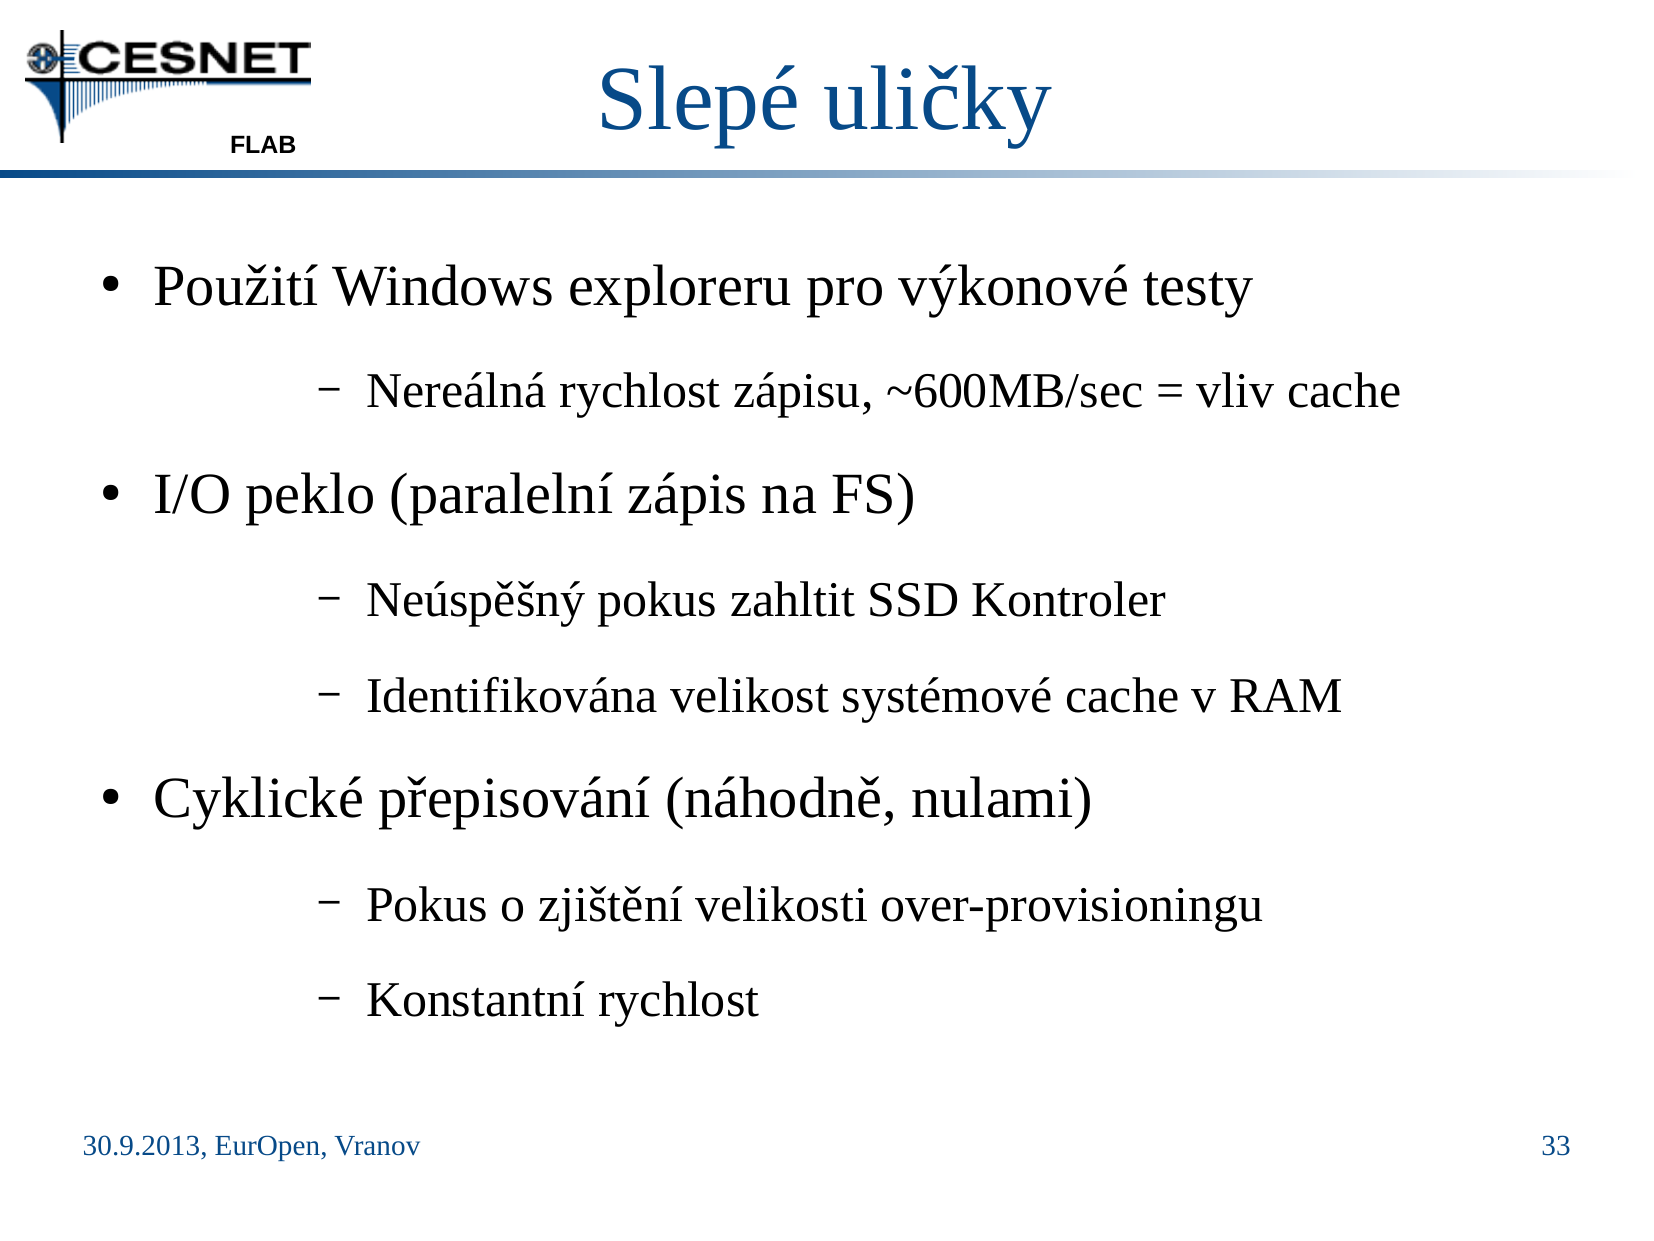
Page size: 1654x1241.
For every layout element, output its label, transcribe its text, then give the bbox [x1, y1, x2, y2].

list Použití Windows exploreru pro výkonové testy Nereálná rychlost zápisu, ~600MB/sec = vliv cache I/O peklo (paralelní zápis na FS) Neúspěšný pokus zahltit SSD Kontroler Identifikována velikost systémové cache v RAM Cyklické přepisování (náhodně, nulami) Pokus o zjištění velikosti over-provisioningu Konstantní rychlost [82, 233, 1571, 1111]
title Slepé uličky [79, 47, 1571, 150]
picture [25, 30, 311, 143]
